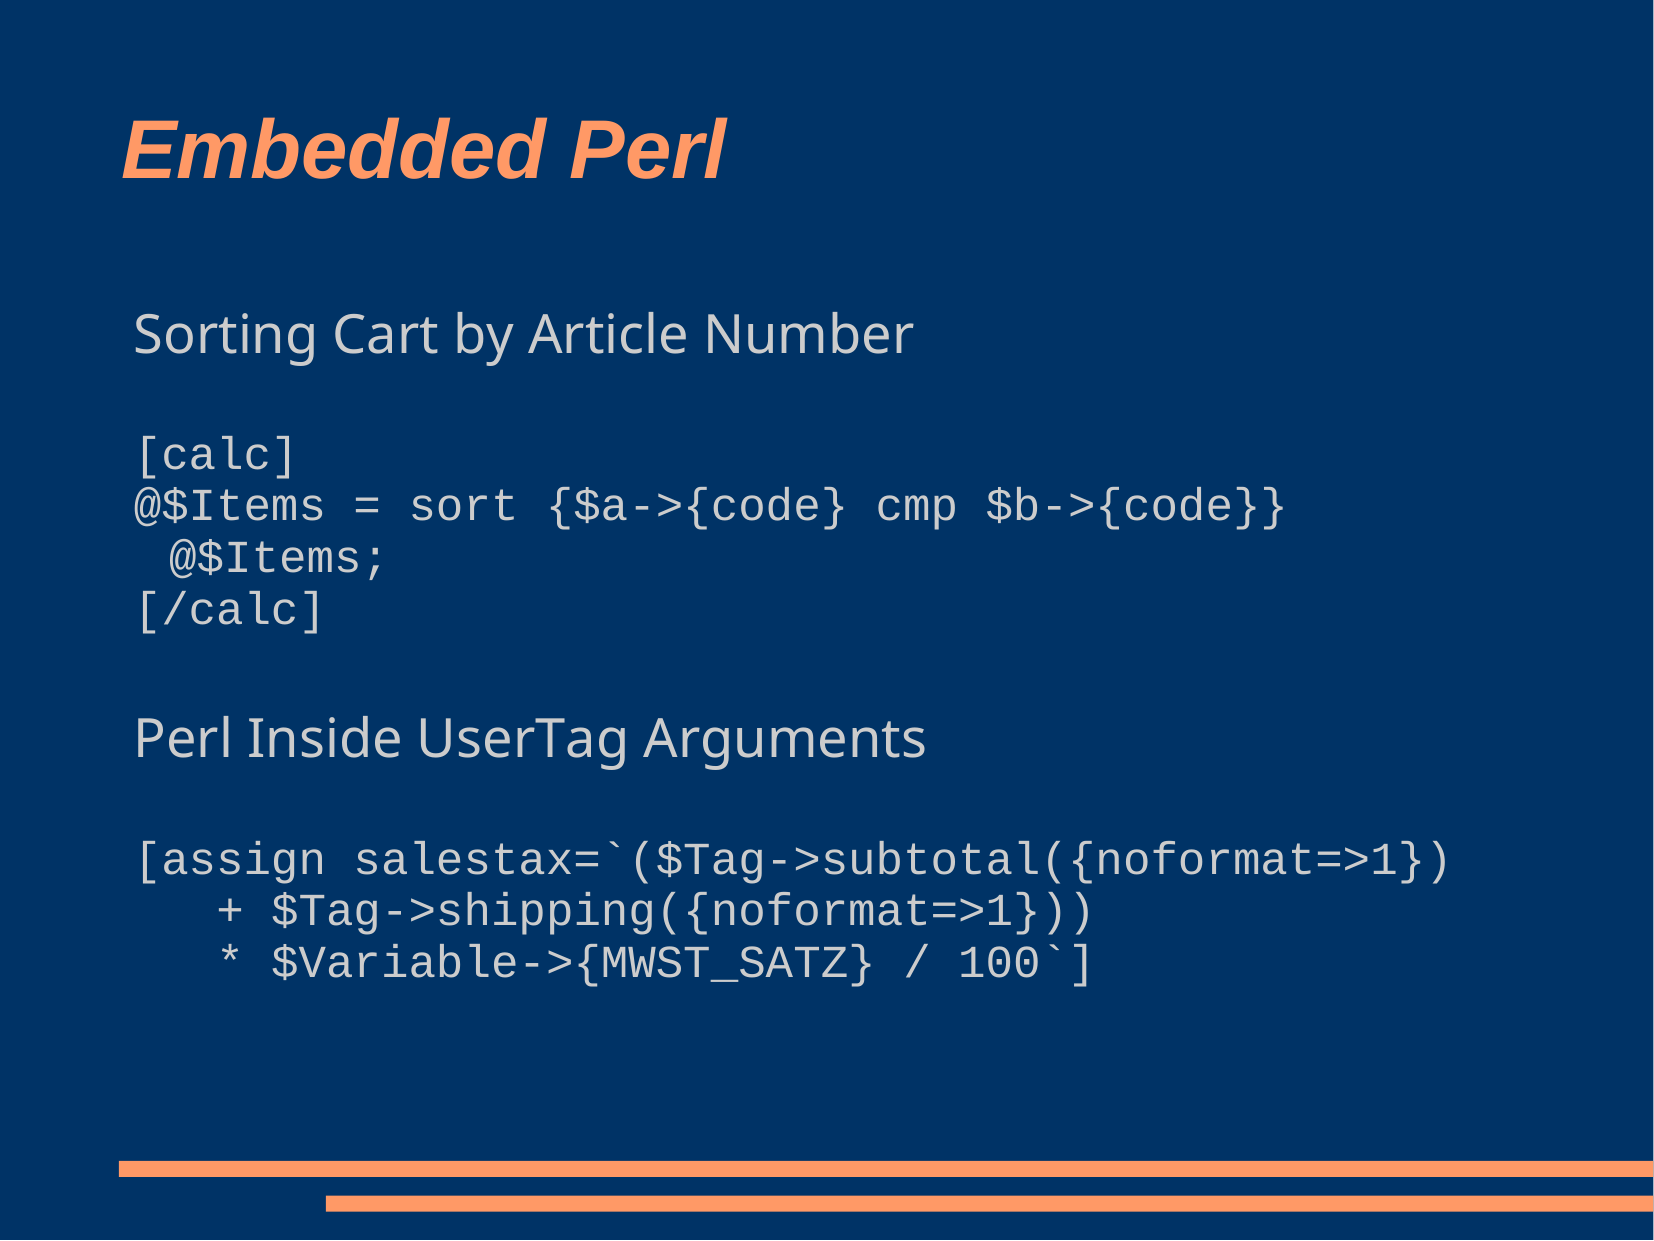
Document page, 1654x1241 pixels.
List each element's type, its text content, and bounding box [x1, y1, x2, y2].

title Embedded Perl [121, 46, 1534, 245]
subtitle Sorting Cart by Article Number [calc] @$Items = sort {$a->{code} cmp $b->{code}} @$Items; [/calc] Perl Inside UserTag Arguments [assign salestax=`($Tag->subtotal({noformat=>1}) + $Tag->shipping({noformat=>1})) * $Variable->{MWST_SATZ} / 100`] [98, 245, 1538, 1042]
